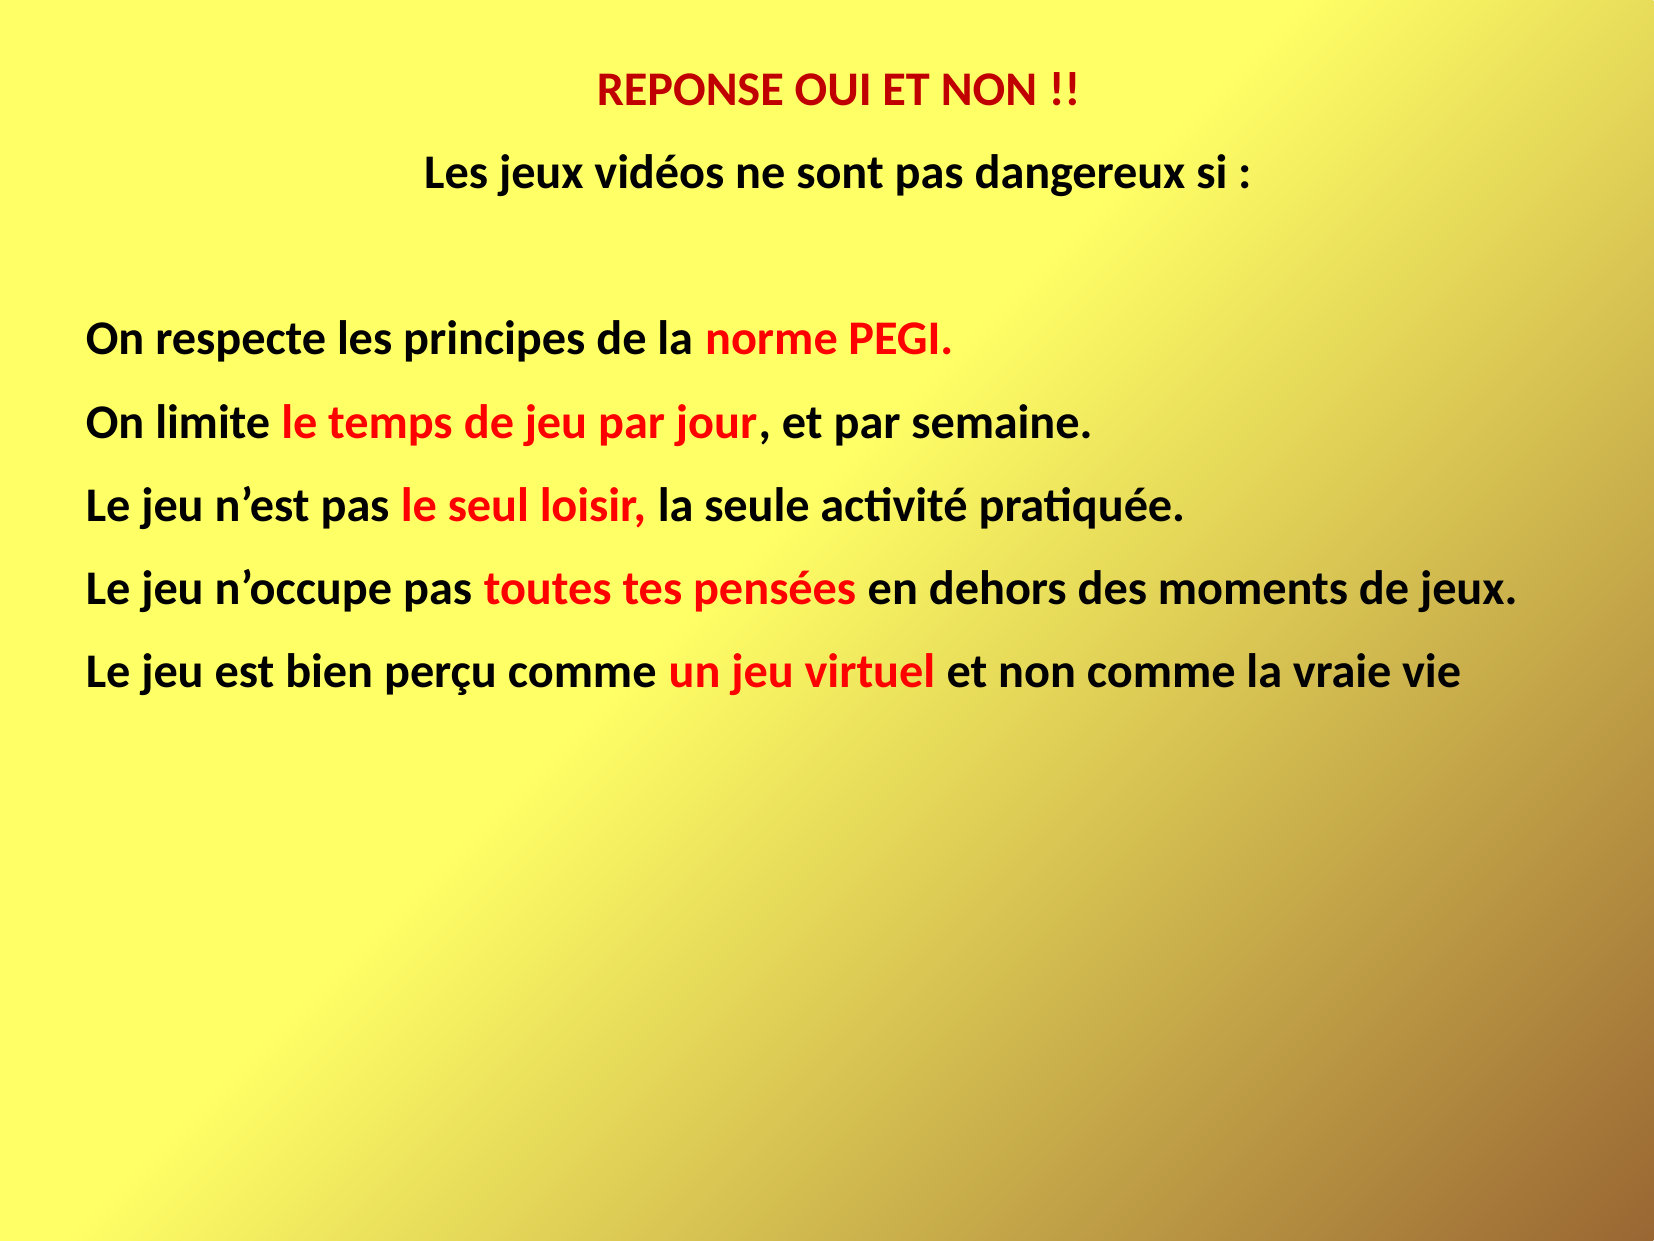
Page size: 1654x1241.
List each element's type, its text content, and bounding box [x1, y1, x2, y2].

text_box REPONSE OUI ET NON !! Les jeux vidéos ne sont pas dangereux si : On respecte les principes de la norme PEGI. On limite le temps de jeu par jour, et par semaine. Le jeu n’est pas le seul loisir, la seule activité pratiquée. Le jeu n’occupe pas toutes tes pensées en dehors des moments de jeux. Le jeu est bien perçu comme un jeu virtuel et non comme la vraie vie [71, 0, 1607, 881]
